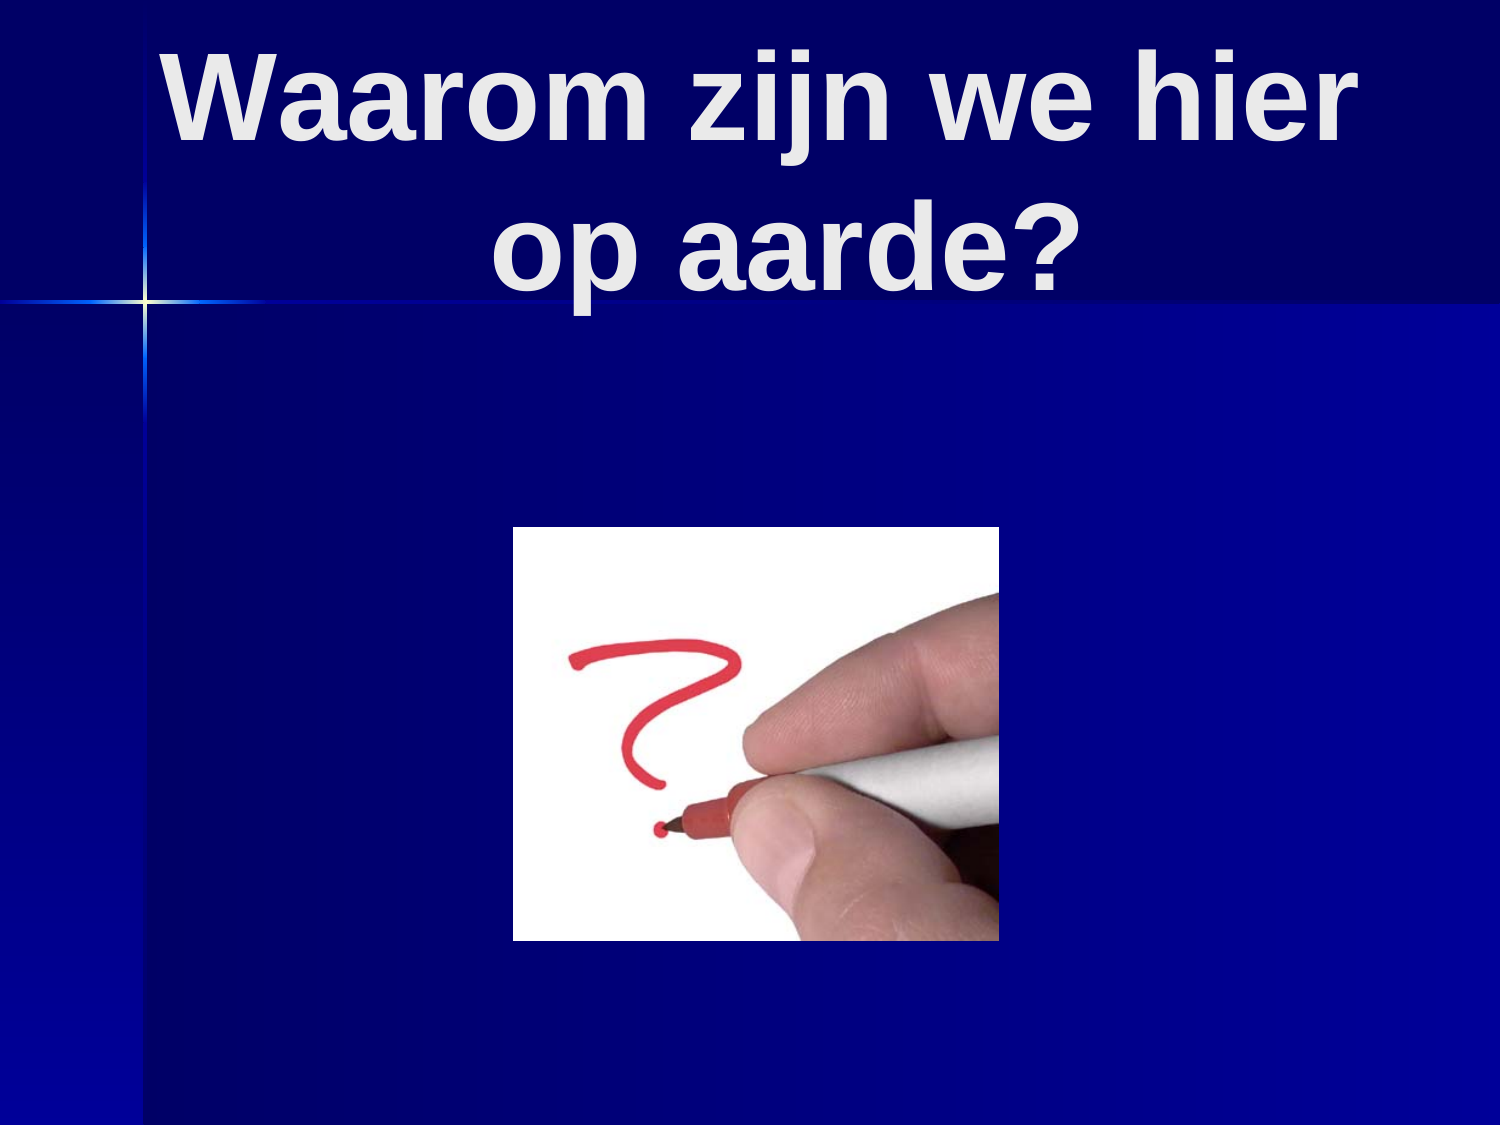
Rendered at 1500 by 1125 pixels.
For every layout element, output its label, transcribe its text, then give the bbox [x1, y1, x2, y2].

text_box Waarom zijn we hier op aarde? [85, 7, 1436, 323]
picture [513, 527, 999, 941]
